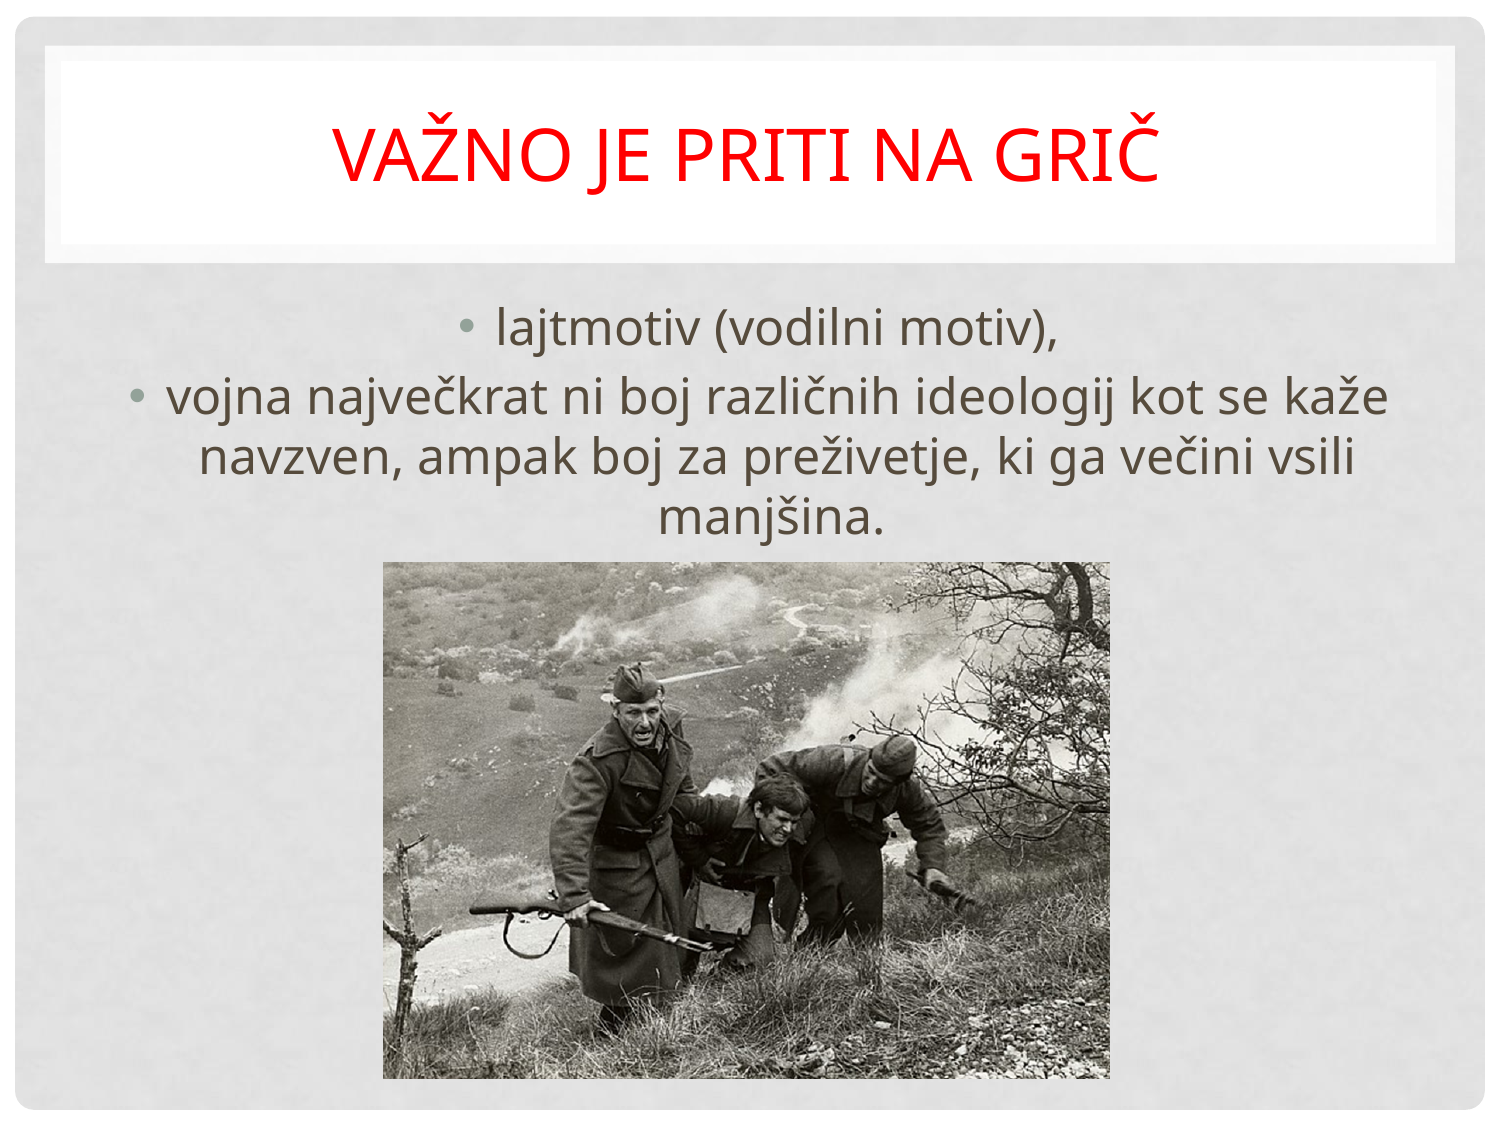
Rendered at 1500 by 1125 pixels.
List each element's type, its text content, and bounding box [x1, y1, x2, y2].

list lajtmotiv (vodilni motiv), vojna največkrat ni boj različnih ideologij kot se kaže navzven, ampak boj za preživetje, ki ga večini vsili manjšina. [75, 287, 1425, 1005]
picture [15, 16, 1485, 1110]
title VAŽNO JE PRITI NA GRIČ [69, 66, 1425, 238]
